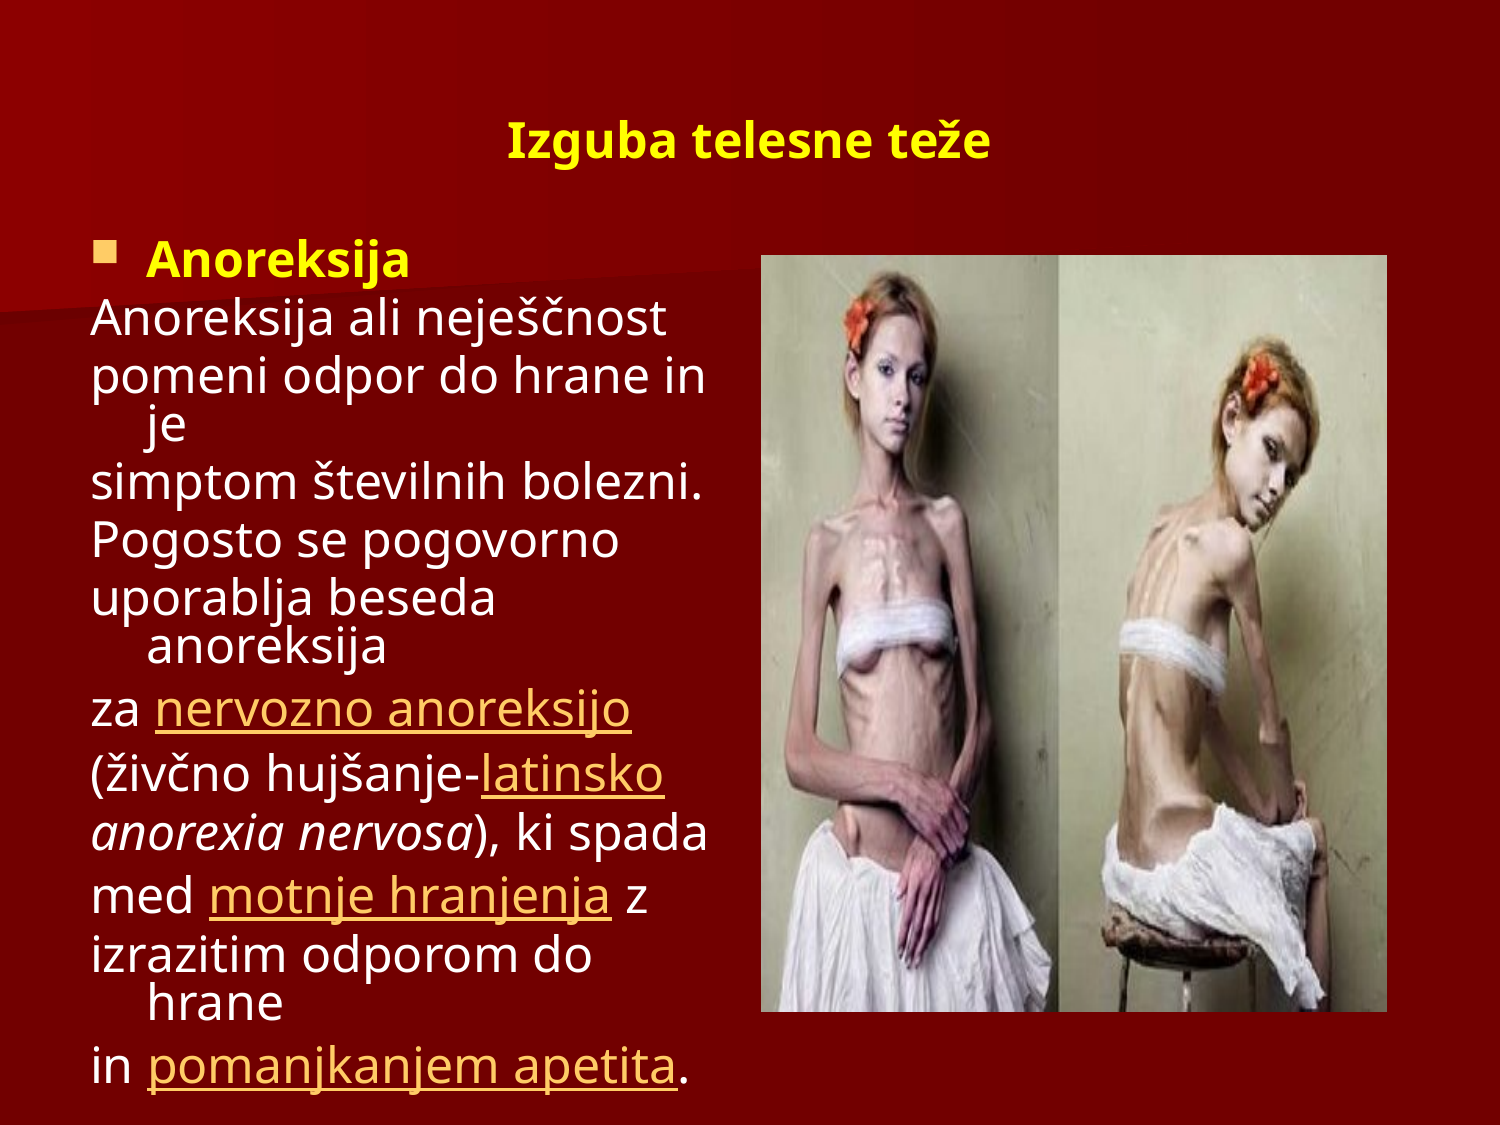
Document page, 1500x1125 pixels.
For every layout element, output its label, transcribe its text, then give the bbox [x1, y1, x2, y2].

list Anoreksija Anoreksija ali neješčnost pomeni odpor do hrane in je simptom številnih bolezni. Pogosto se pogovorno uporablja beseda anoreksija za nervozno anoreksijo (živčno hujšanje-latinsko anorexia nervosa), ki spada med motnje hranjenja z izrazitim odporom do hrane in pomanjkanjem apetita. [75, 231, 738, 1000]
picture [761, 255, 1387, 1012]
title Izguba telesne teže [75, 45, 1425, 233]
